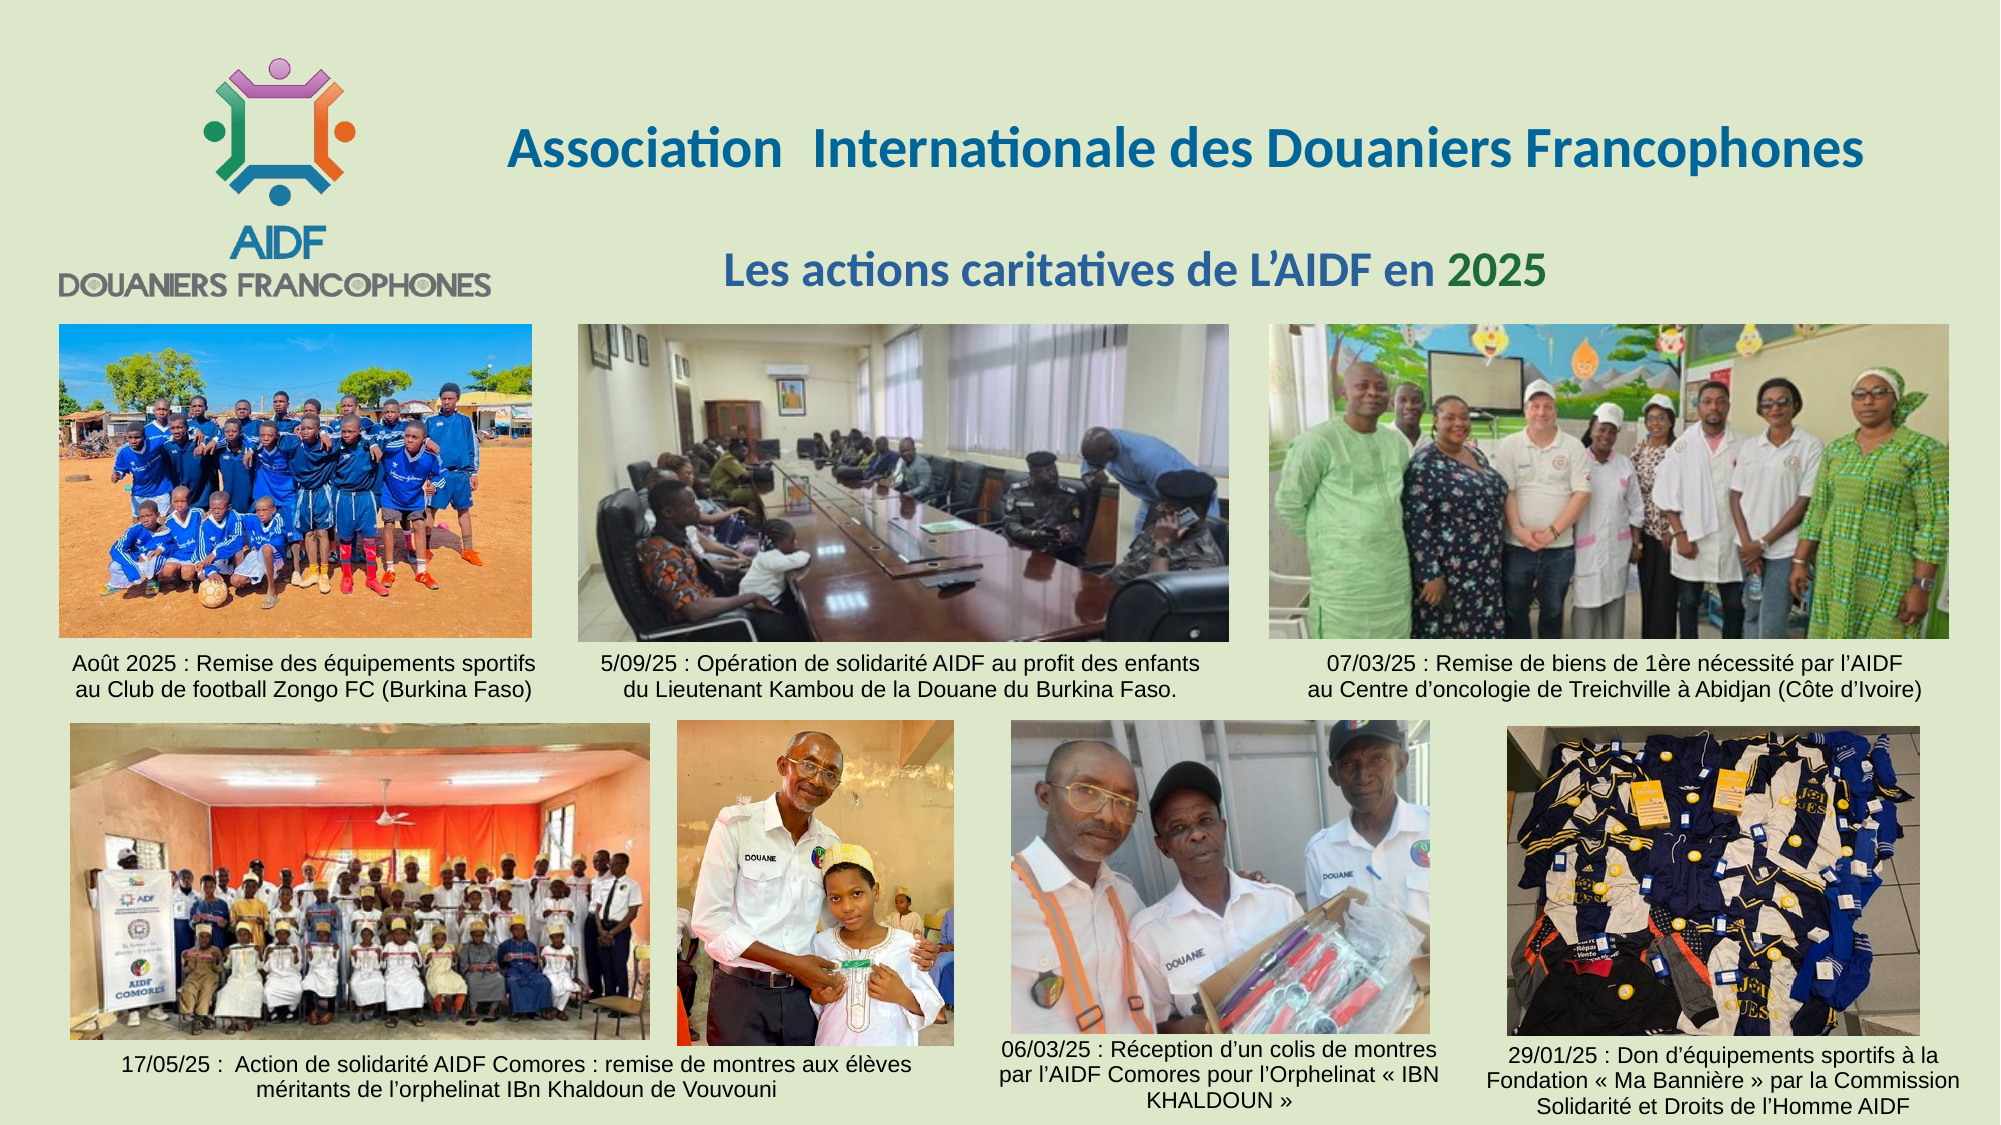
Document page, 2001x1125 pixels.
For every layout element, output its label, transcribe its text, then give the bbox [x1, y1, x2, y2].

text_box 5/09/25 : Opération de solidarité AIDF au profit des enfants du Lieutenant Kambou de la Douane du Burkina Faso. [566, 643, 1235, 715]
text_box 17/05/25 : Action de solidarité AIDF Comores : remise de montres aux élèves méritants de l’orphelinat IBn Khaldoun de Vouvouni [59, 1043, 968, 1115]
text_box Août 2025 : Remise des équipements sportifs au Club de football Zongo FC (Burkina Faso) [47, 643, 562, 715]
text_box 06/03/25 : Réception d’un colis de montres par l’AIDF Comores pour l’Orphelinat « IBN KHALDOUN » [968, 1029, 1471, 1121]
picture [70, 723, 650, 1040]
picture [1269, 324, 1949, 639]
text_box 07/03/25 : Remise de biens de 1ère nécessité par l’AIDF au Centre d’oncologie de Treichville à Abidjan (Côte d’Ivoire) [1257, 643, 1973, 715]
text_box Les actions caritatives de L’AIDF en 2025 [708, 235, 1713, 296]
picture [59, 335, 532, 638]
text_box Association Internationale des Douaniers Francophones [482, 141, 1890, 200]
picture [677, 720, 954, 1046]
picture [59, 58, 491, 297]
picture [578, 324, 1229, 642]
picture [1011, 720, 1430, 1029]
text_box 29/01/25 : Don d’équipements sportifs à la Fondation « Ma Bannière » par la Commission Solidarité et Droits de l’Homme AIDF [1446, 1035, 2001, 1125]
picture [1507, 726, 1920, 1035]
